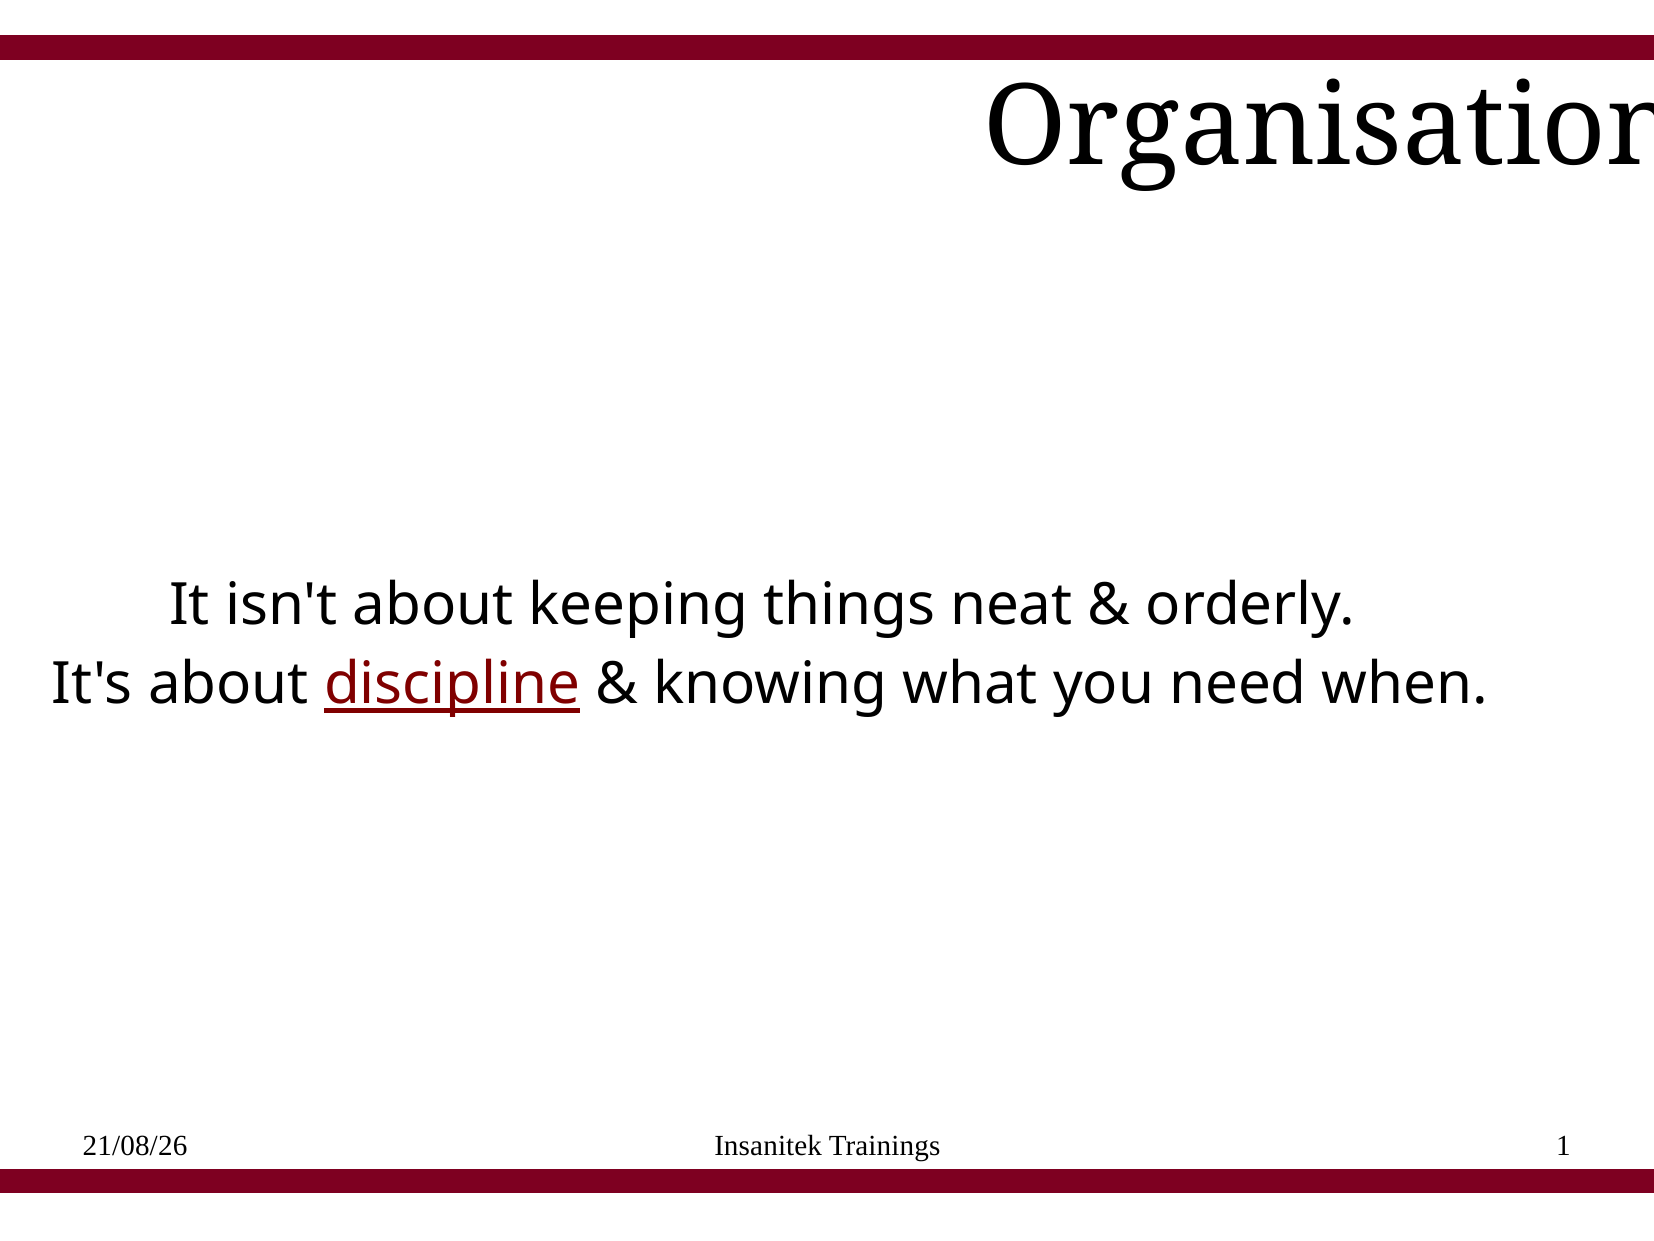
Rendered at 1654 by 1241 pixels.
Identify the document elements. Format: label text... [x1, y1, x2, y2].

text_box [0, 1169, 1654, 1193]
text_box Organisation [968, 36, 1649, 196]
text_box It isn't about keeping things neat & orderly. It's about discipline & knowing what you need when. [36, 555, 1607, 687]
text_box [0, 35, 1654, 60]
